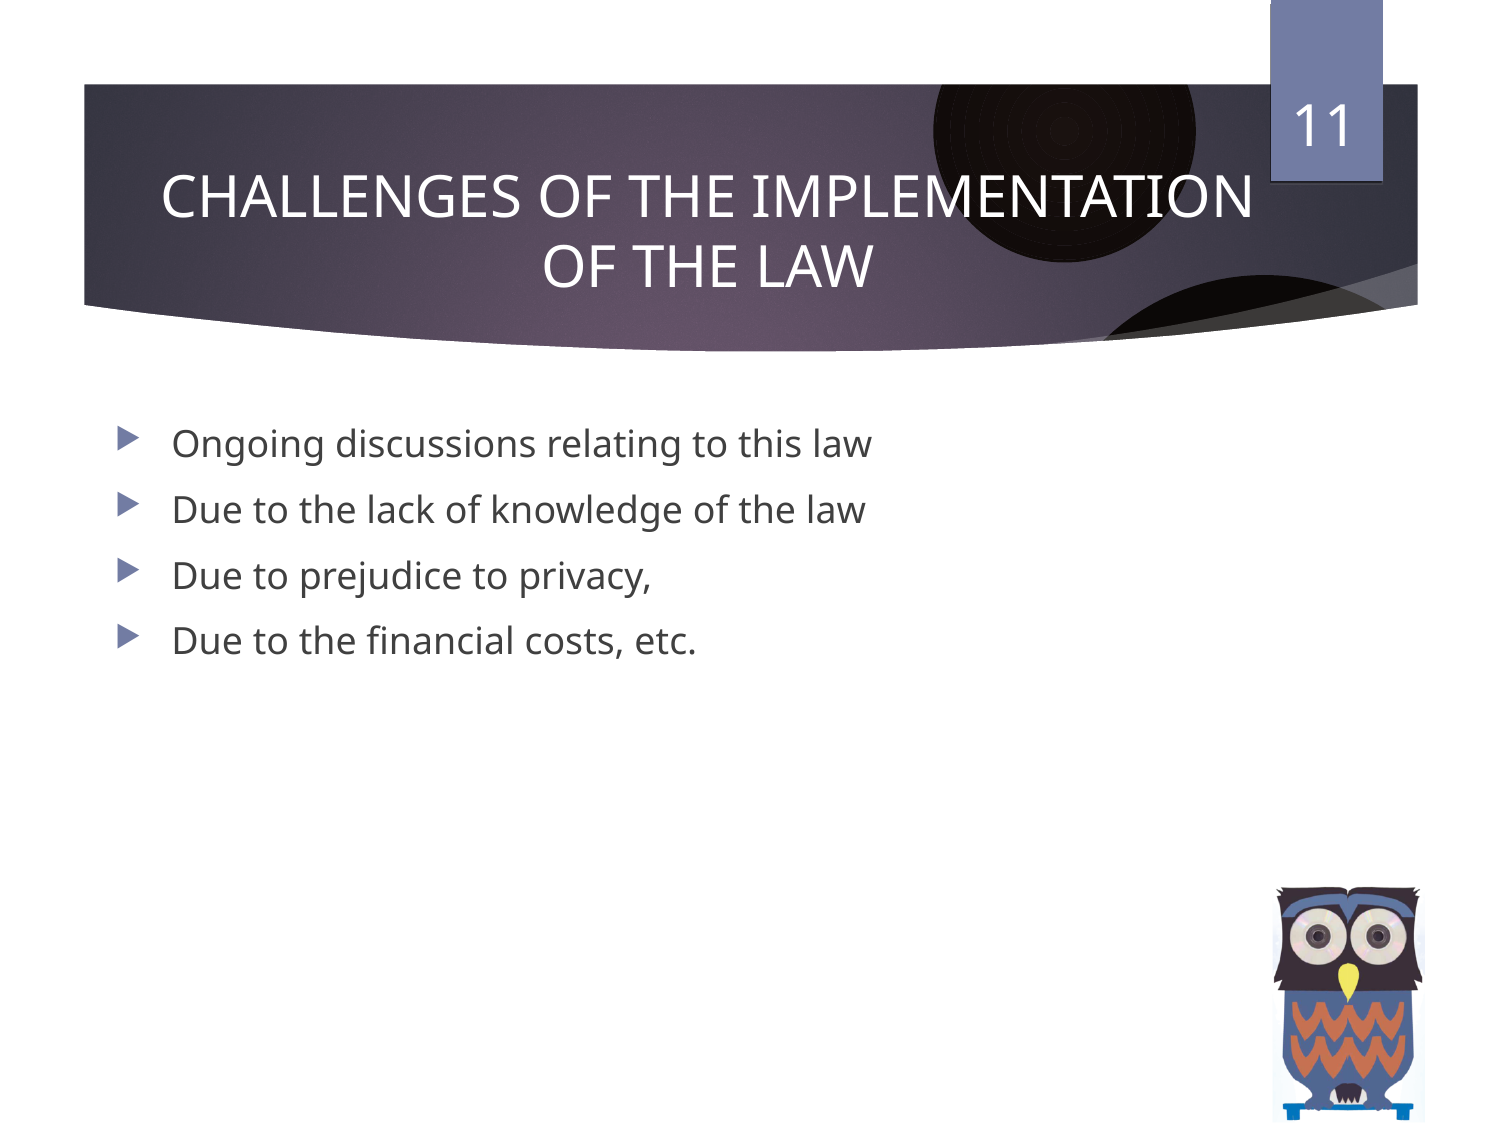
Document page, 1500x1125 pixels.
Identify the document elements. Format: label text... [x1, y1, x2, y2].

picture [1272, 862, 1426, 1125]
title CHALLENGES OF THE IMPLEMENTATION OF THE LAW [141, 152, 1276, 269]
text_box [1259, 48, 1390, 175]
list Ongoing discussions relating to this law Due to the lack of knowledge of the law Due to prejudice to privacy, Due to the financial costs, etc. [99, 412, 1250, 1038]
